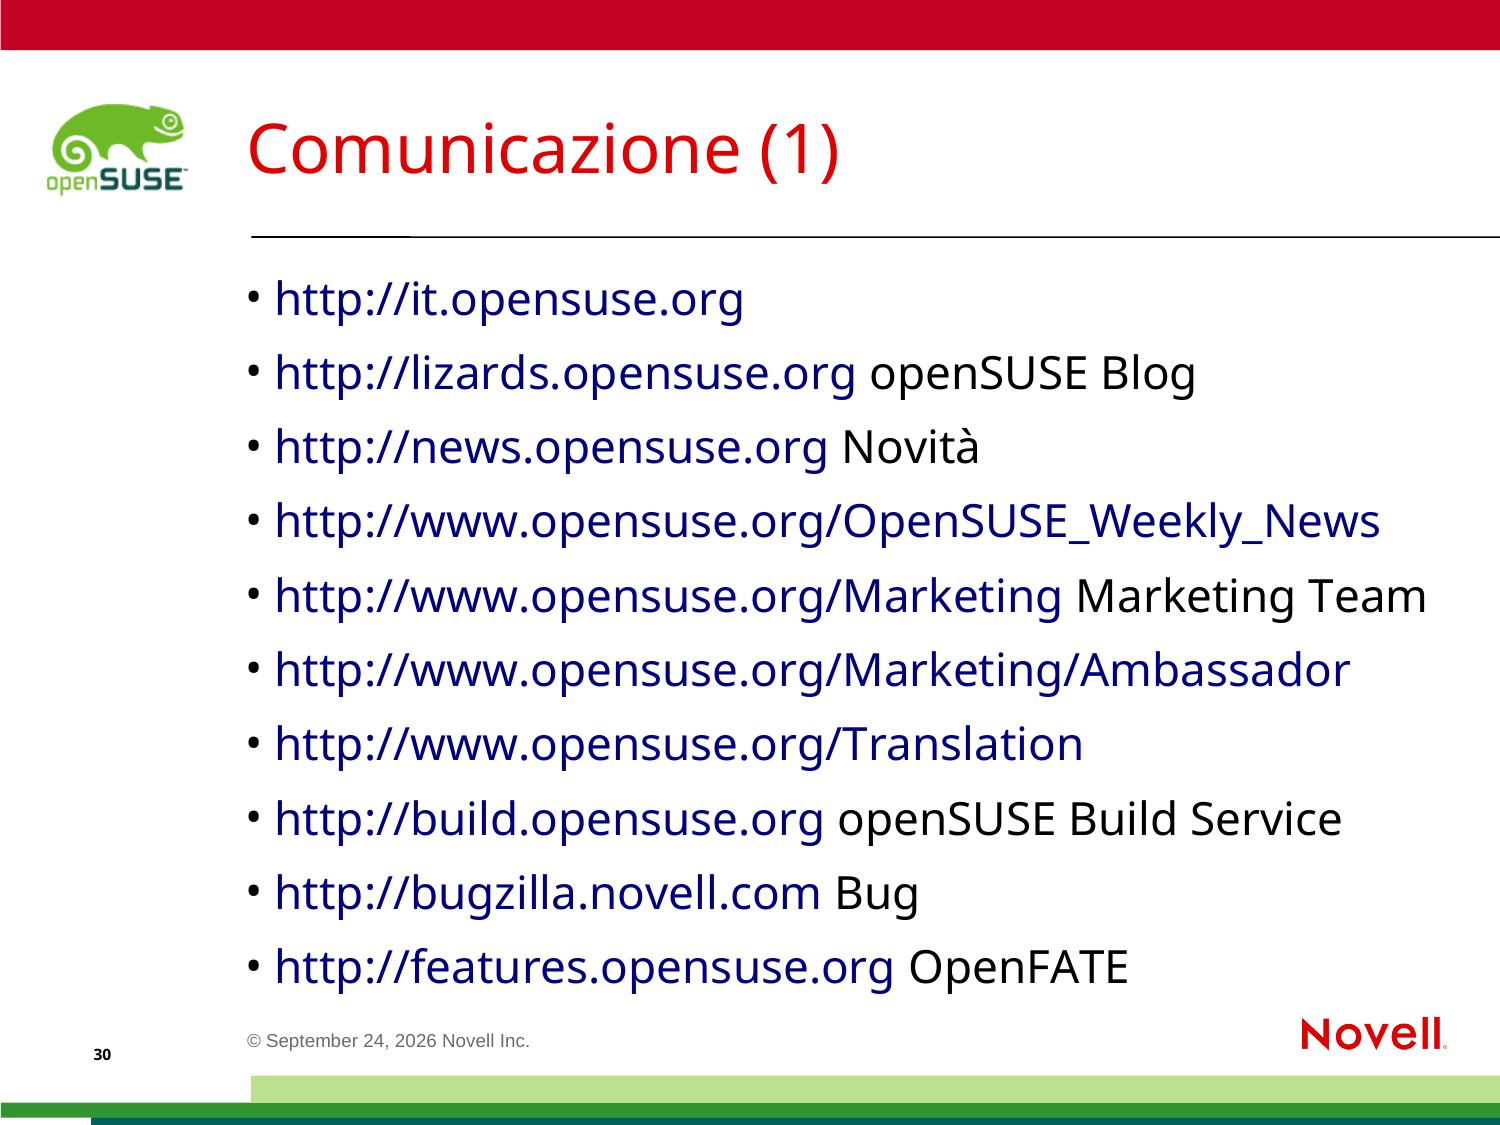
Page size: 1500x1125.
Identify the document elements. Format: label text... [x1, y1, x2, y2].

list http://it.opensuse.org http://lizards.opensuse.org openSUSE Blog http://news.opensuse.org Novità http://www.opensuse.org/OpenSUSE_Weekly_News http://www.opensuse.org/Marketing Marketing Team http://www.opensuse.org/Marketing/Ambassador http://www.opensuse.org/Translation http://build.opensuse.org openSUSE Build Service http://bugzilla.novell.com Bug http://features.opensuse.org OpenFATE [245, 267, 1458, 1013]
picture [1295, 1013, 1453, 1056]
title Comunicazione (1) [246, 68, 1409, 231]
picture [47, 104, 188, 197]
